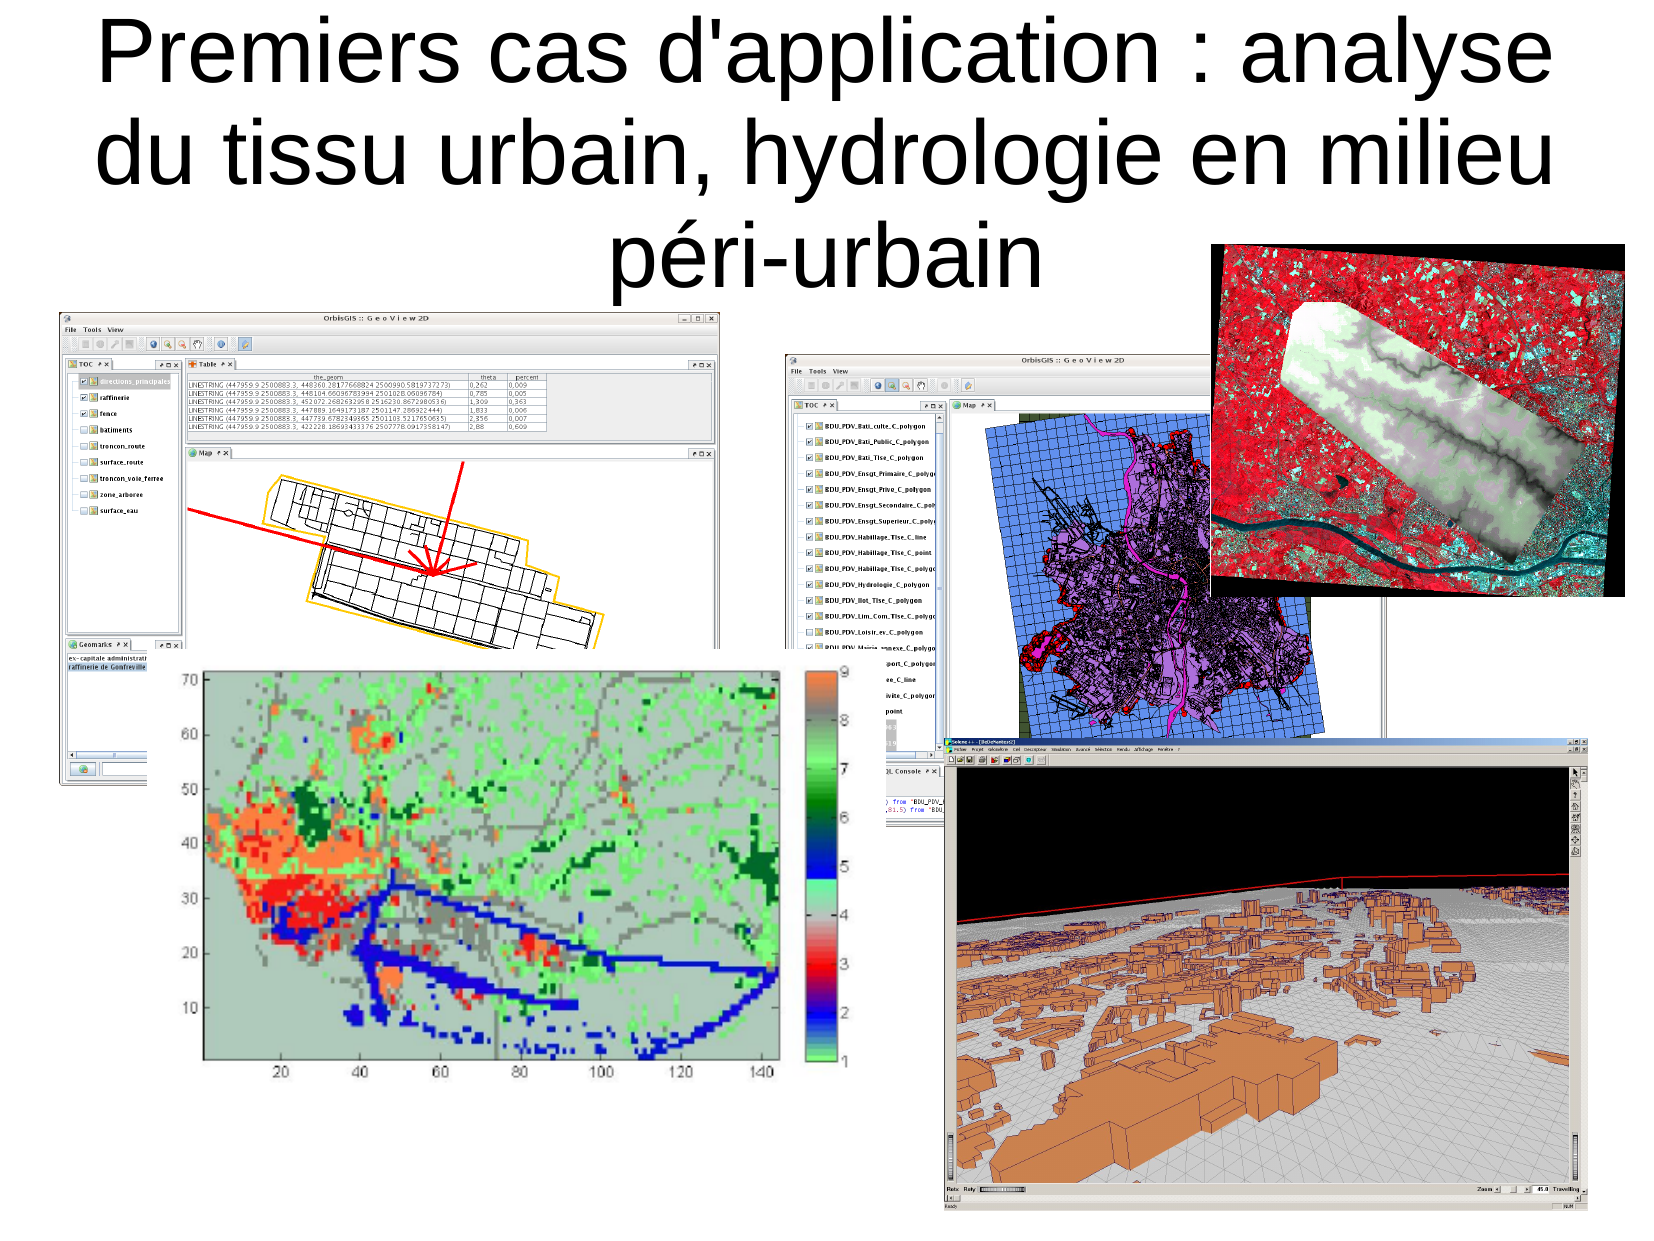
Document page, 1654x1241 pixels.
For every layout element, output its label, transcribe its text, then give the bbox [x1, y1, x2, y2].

title Premiers cas d'application : analyse du tissu urbain, hydrologie en milieu péri-urbain [82, 0, 1571, 307]
picture [59, 243, 1625, 1211]
